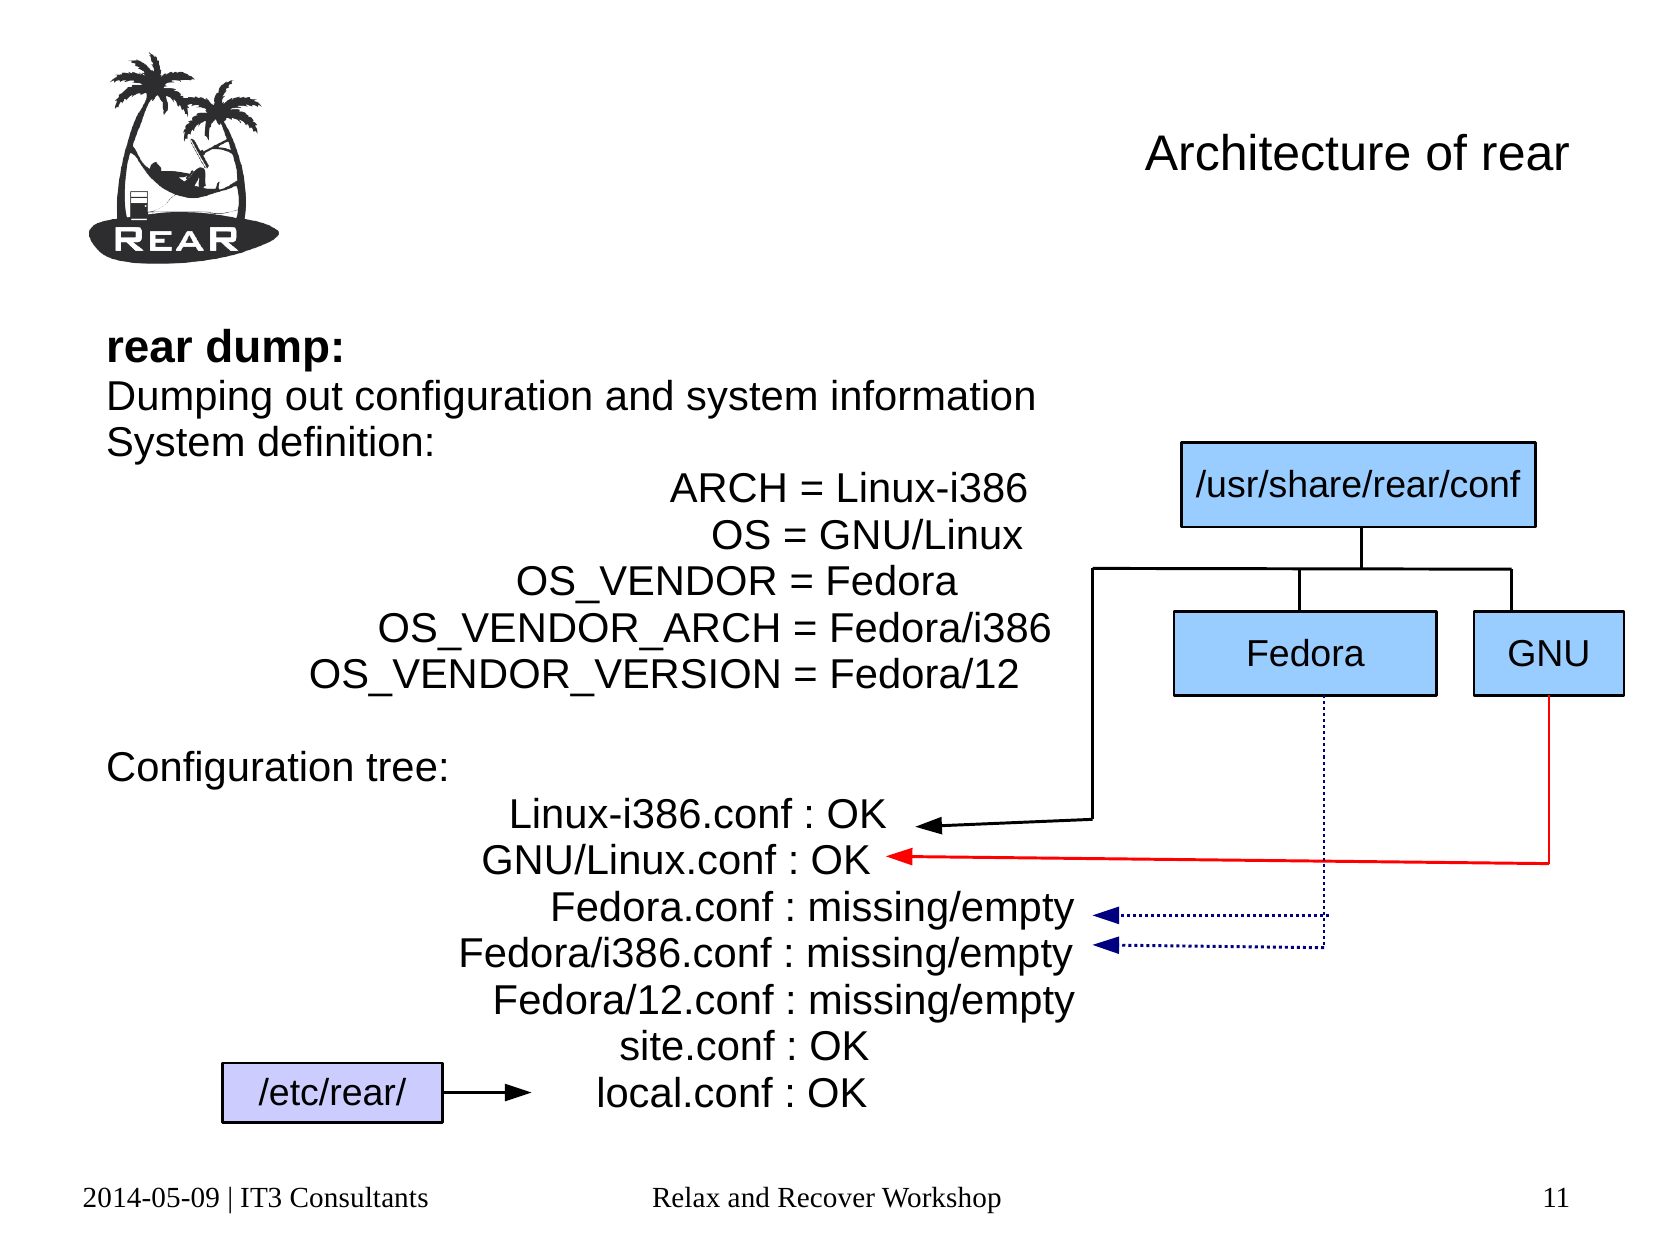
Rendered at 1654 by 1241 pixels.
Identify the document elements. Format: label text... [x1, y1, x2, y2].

title Architecture of rear [295, 49, 1571, 257]
picture [88, 52, 279, 266]
text_box GNU [1474, 611, 1625, 696]
text_box Fedora [1174, 611, 1437, 696]
text_box rear dump: Dumping out configuration and system information System definition: ARCH = Linux-i386 OS = GNU/Linux OS_VENDOR = Fedora OS_VENDOR_ARCH = Fedora/i386 OS_VENDOR_VERSION = Fedora/12 Configuration tree: Linux-i386.conf : OK GNU/Linux.conf : OK Fedora.conf : missing/empty Fedora/i386.conf : missing/empty Fedora/12.conf : missing/empty site.conf : OK local.conf : OK [73, 313, 1336, 1132]
text_box /usr/share/rear/conf [1181, 442, 1536, 528]
text_box /etc/rear/ [222, 1062, 443, 1123]
